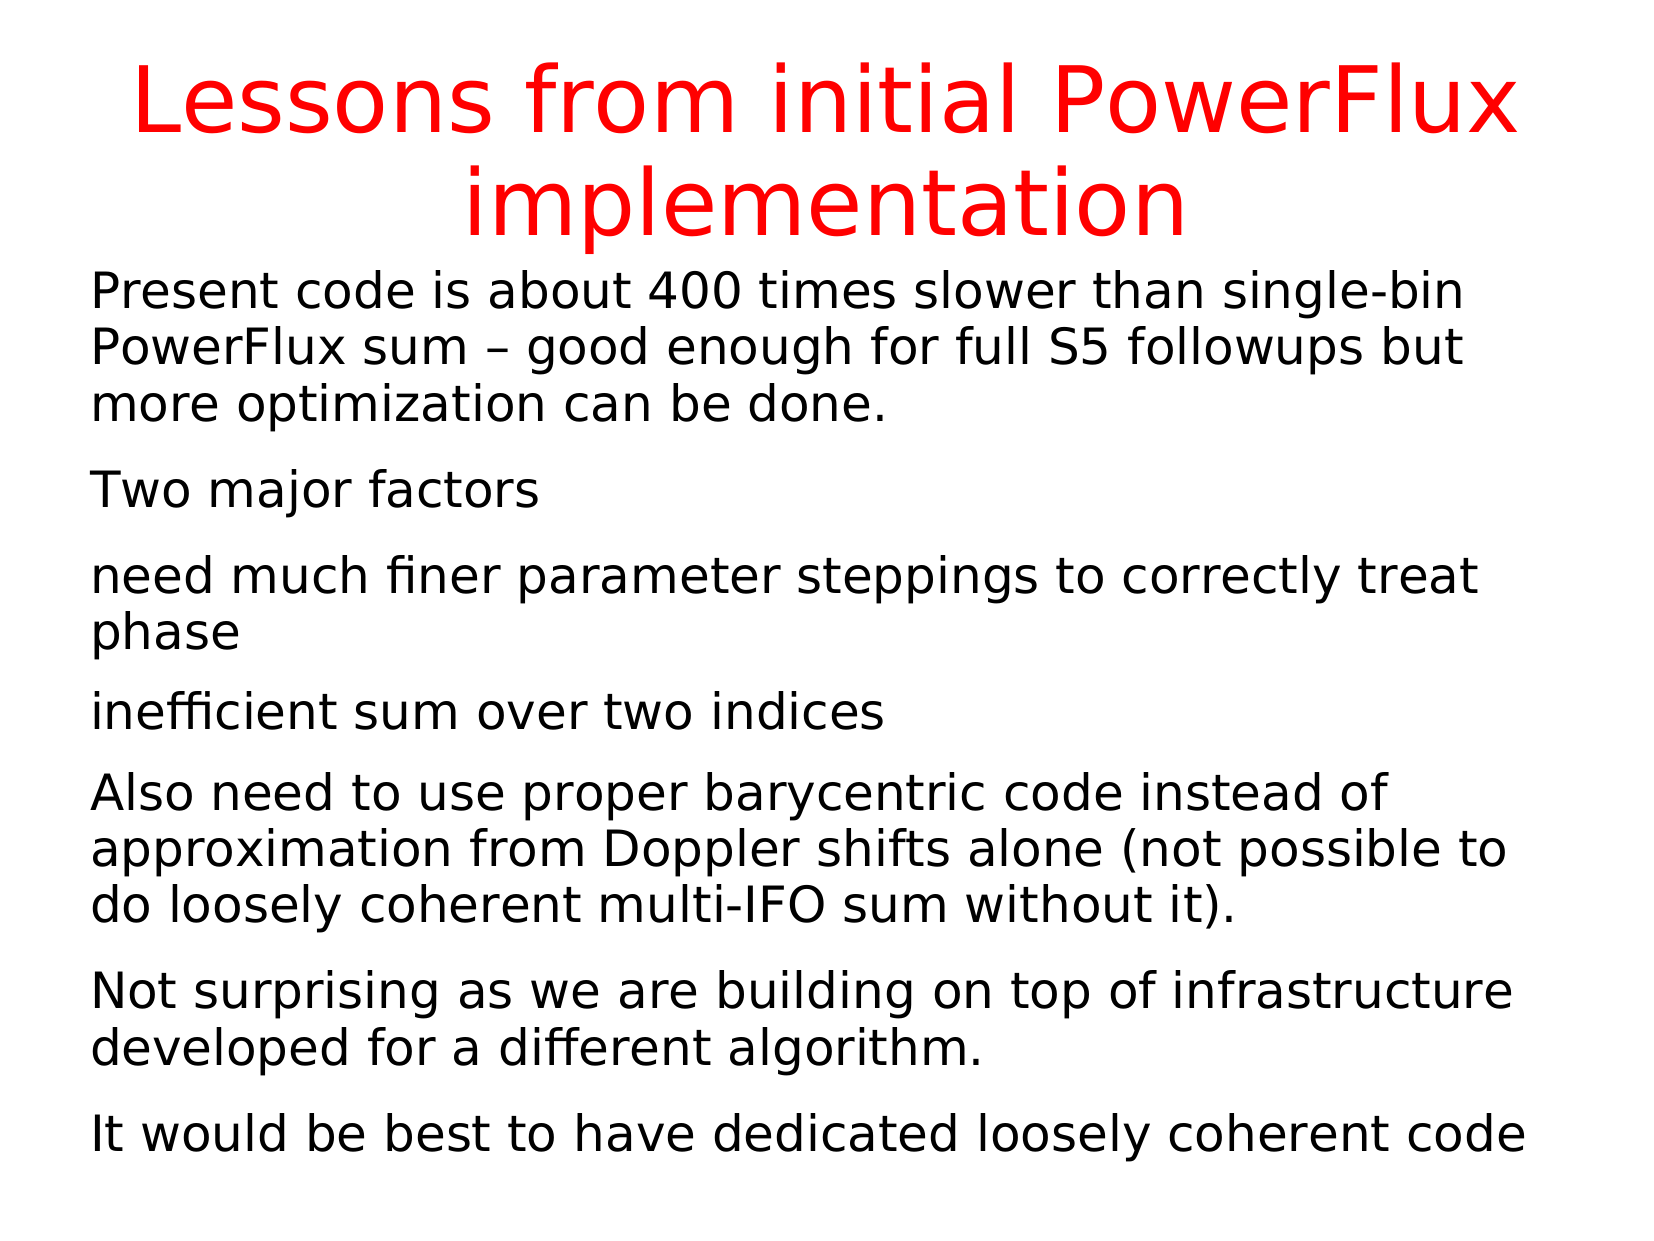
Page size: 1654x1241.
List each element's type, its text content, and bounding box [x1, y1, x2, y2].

title Lessons from initial PowerFlux implementation [82, 47, 1571, 259]
list Present code is about 400 times slower than single-bin PowerFlux sum – good enough for full S5 followups but more optimization can be done. Two major factors need much finer parameter steppings to correctly treat phase inefficient sum over two indices Also need to use proper barycentric code instead of approximation from Doppler shifts alone (not possible to do loosely coherent multi-IFO sum without it). Not surprising as we are building on top of infrastructure developed for a different algorithm. It would be best to have dedicated loosely coherent code [90, 262, 1579, 1165]
